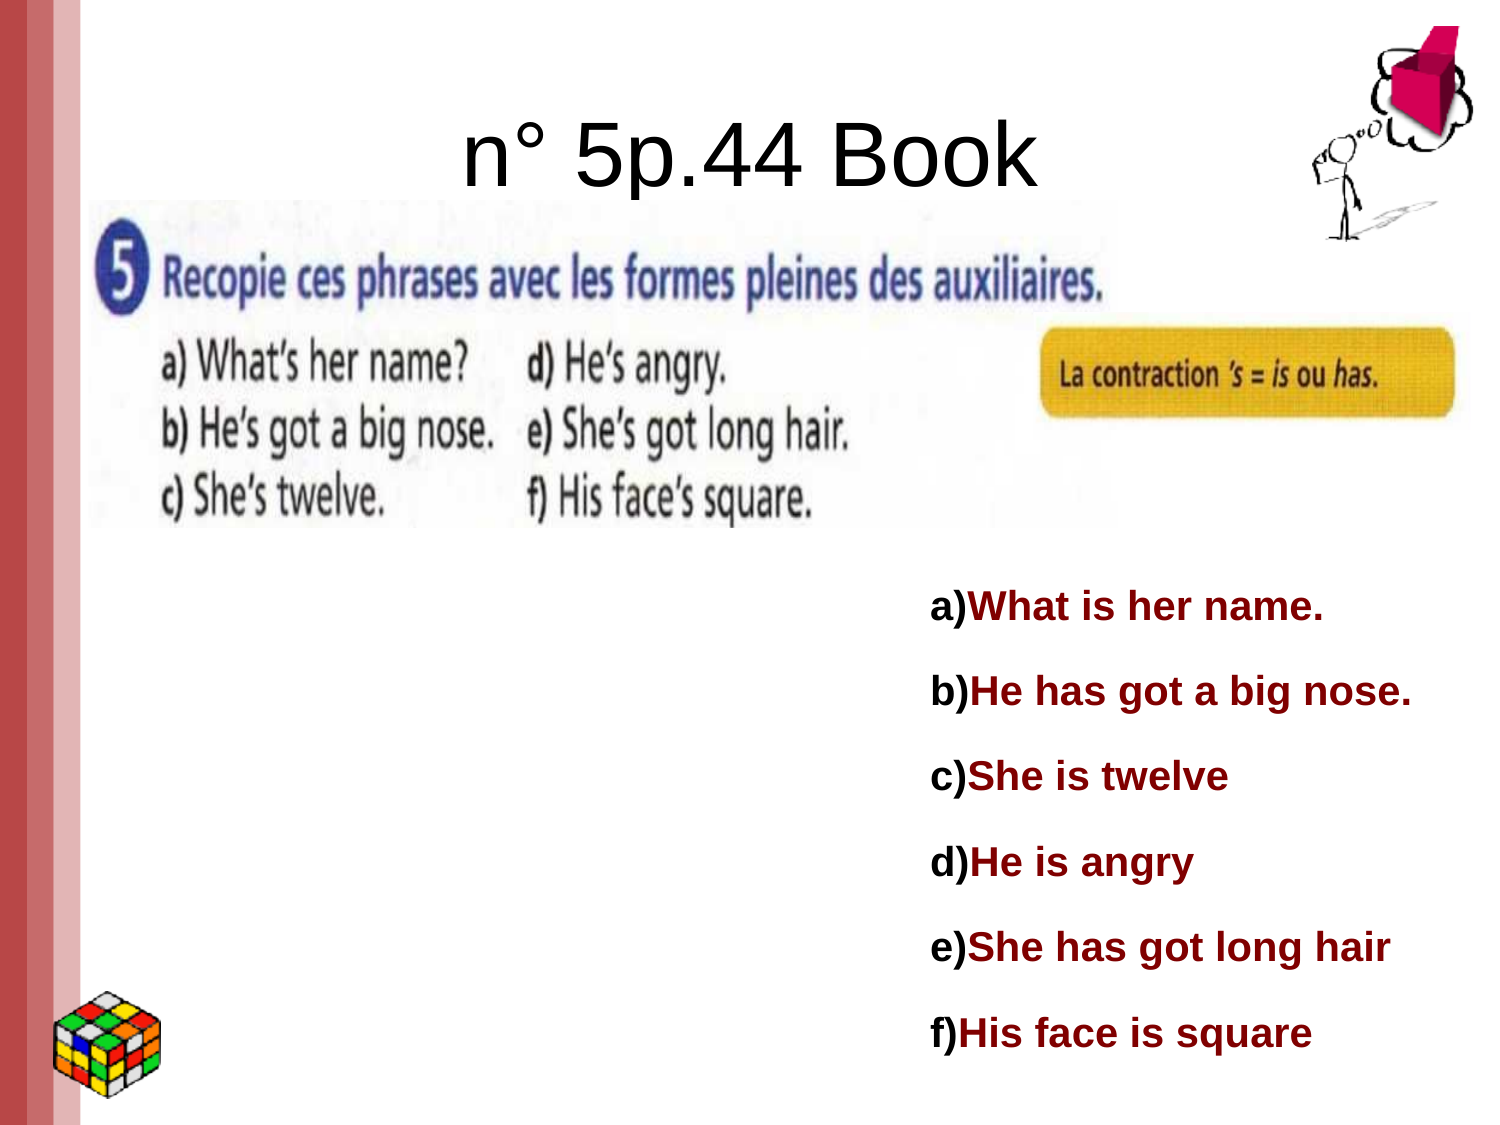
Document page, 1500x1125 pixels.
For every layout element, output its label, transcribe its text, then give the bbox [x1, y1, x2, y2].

picture [88, 200, 1471, 528]
picture [1312, 26, 1474, 242]
title n° 5p.44 Book [110, 61, 1392, 250]
picture [53, 991, 161, 1099]
text_box What is her name. He has got a big nose. She is twelve He is angry She has got long hair His face is square [915, 570, 1428, 1063]
